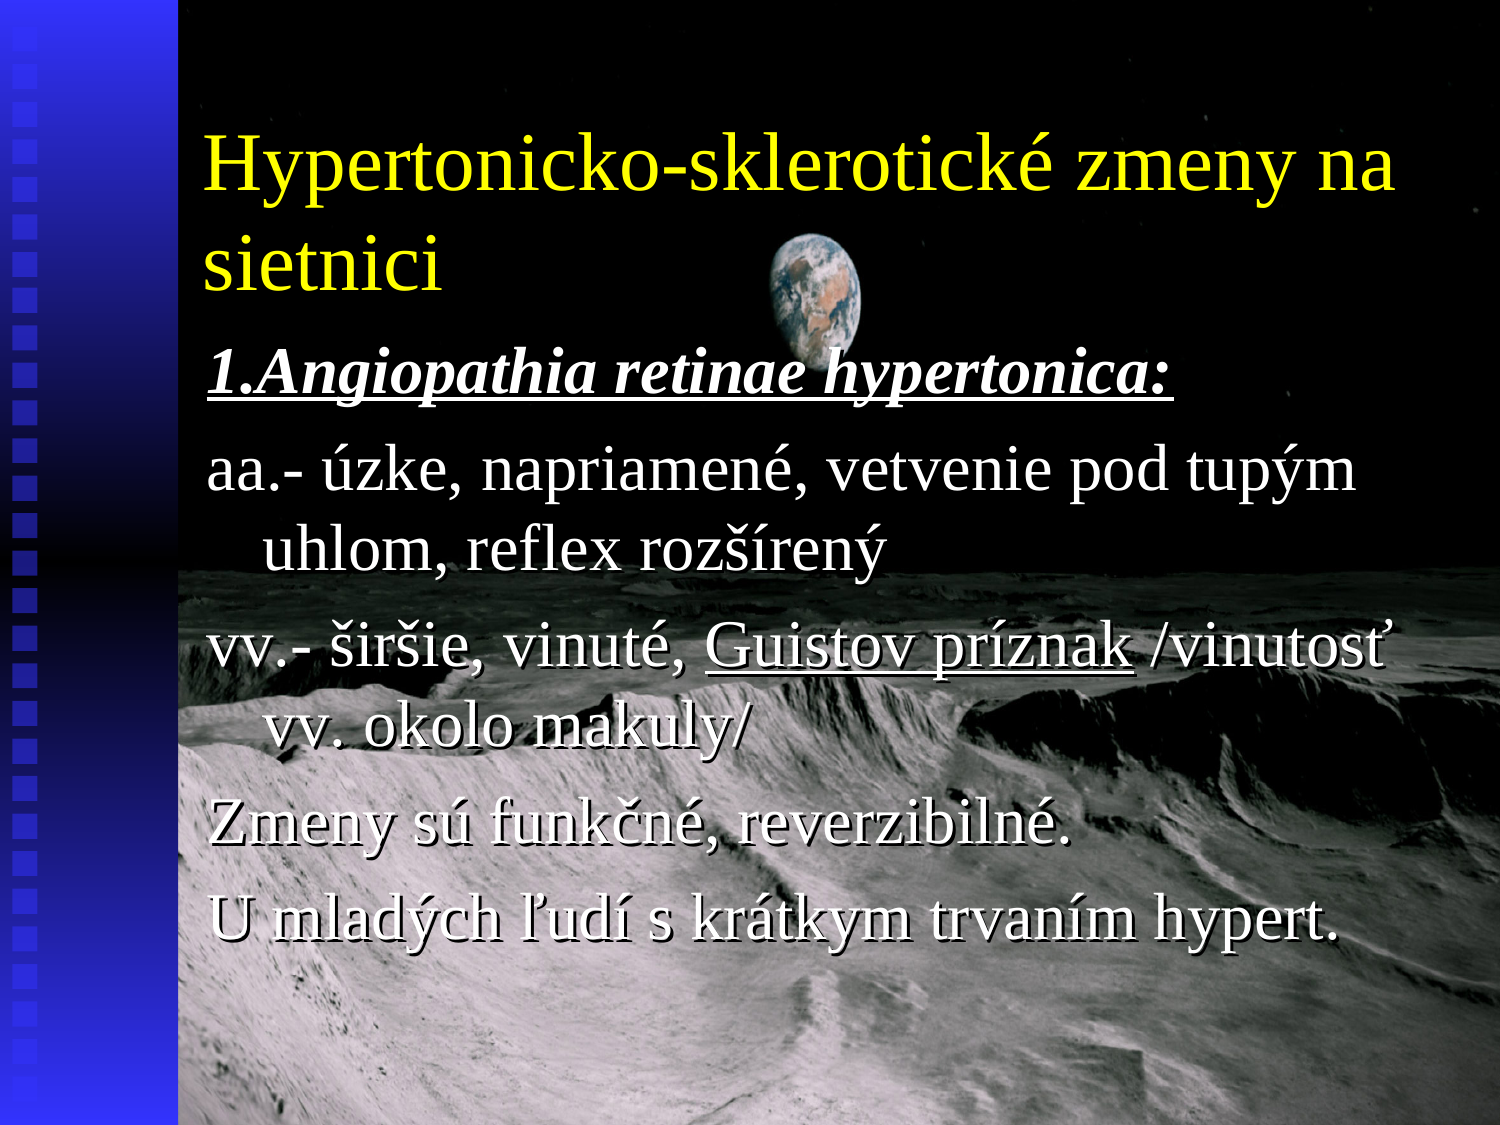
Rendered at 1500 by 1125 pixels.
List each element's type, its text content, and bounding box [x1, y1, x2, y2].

list 1.Angiopathia retinae hypertonica: aa.- úzke, napriamené, vetvenie pod tupým uhlom, reflex rozšírený vv.- širšie, vinuté, Guistov príznak /vinutosť vv. okolo makuly/ Zmeny sú funkčné, reverzibilné. U mladých ľudí s krátkym trvaním hypert. [191, 319, 1467, 995]
title Hypertonicko-sklerotické zmeny na sietnici [187, 99, 1463, 288]
picture [0, 0, 1500, 1125]
